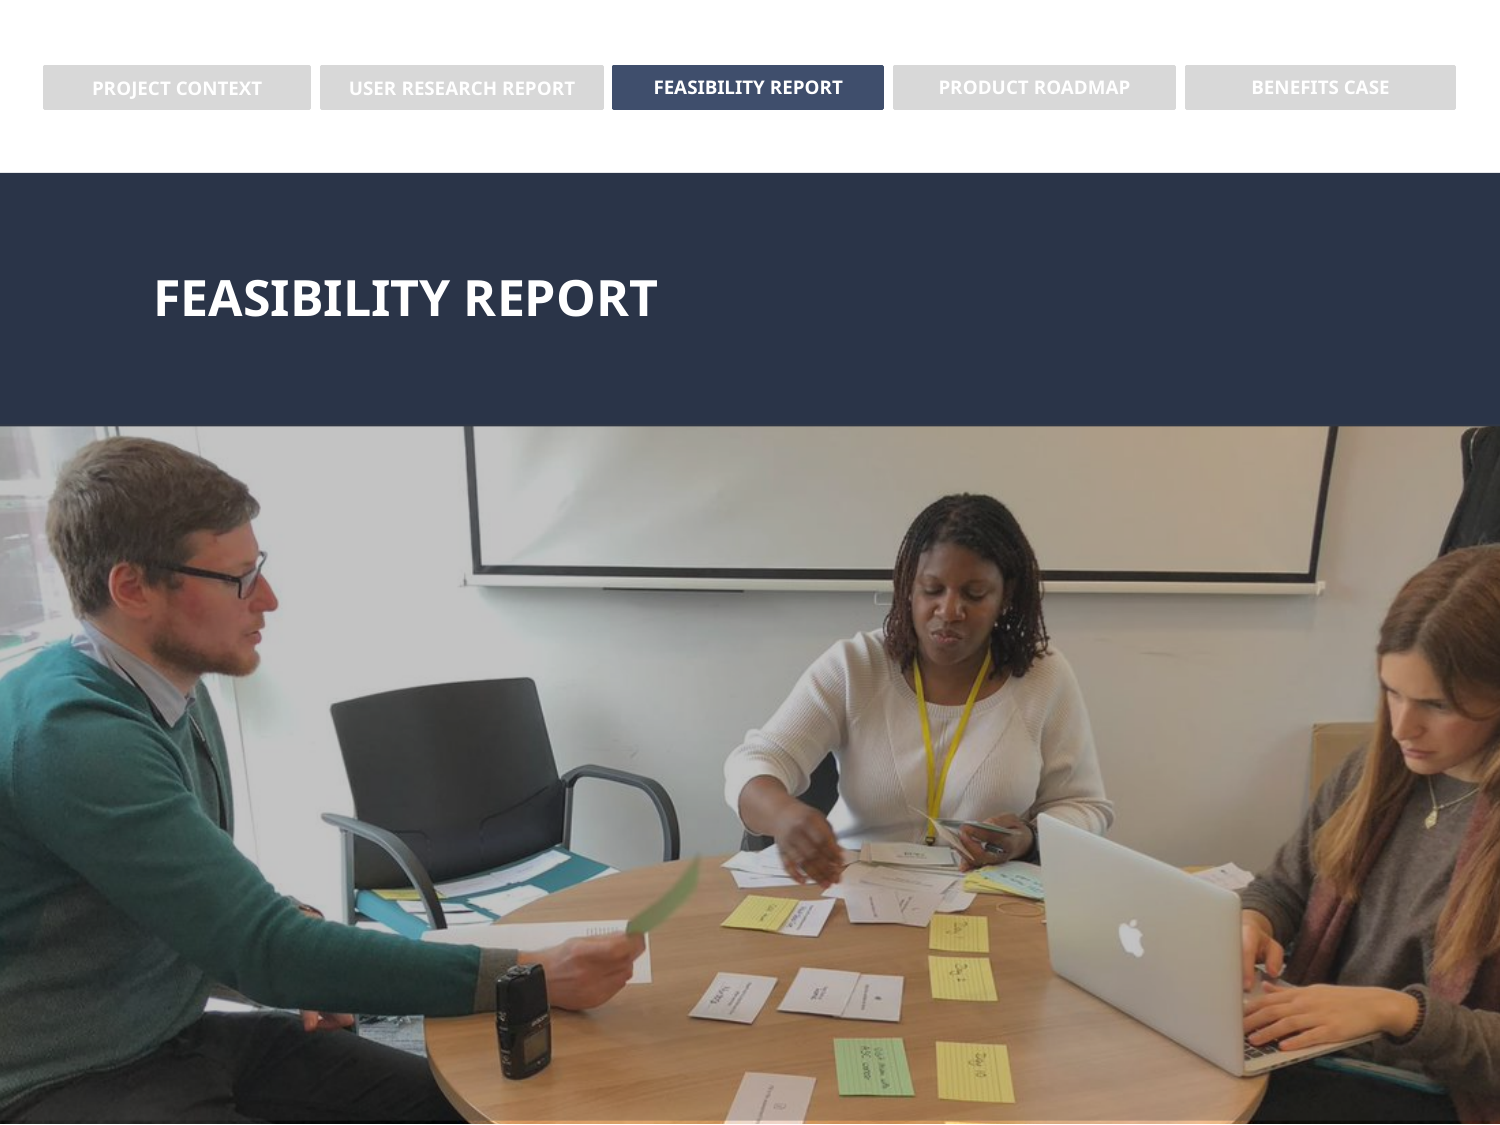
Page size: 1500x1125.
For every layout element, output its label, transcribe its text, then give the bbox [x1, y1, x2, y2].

text_box [0, 172, 1500, 1121]
text_box FEASIBILITY REPORT [153, 265, 1151, 334]
text_box PROJECT CONTEXT [44, 66, 310, 109]
text_box PRODUCT ROADMAP [894, 66, 1175, 109]
text_box USER RESEARCH REPORT [321, 66, 603, 109]
text_box BENEFITS CASE [1186, 66, 1455, 109]
text_box FEASIBILITY REPORT [614, 66, 883, 109]
